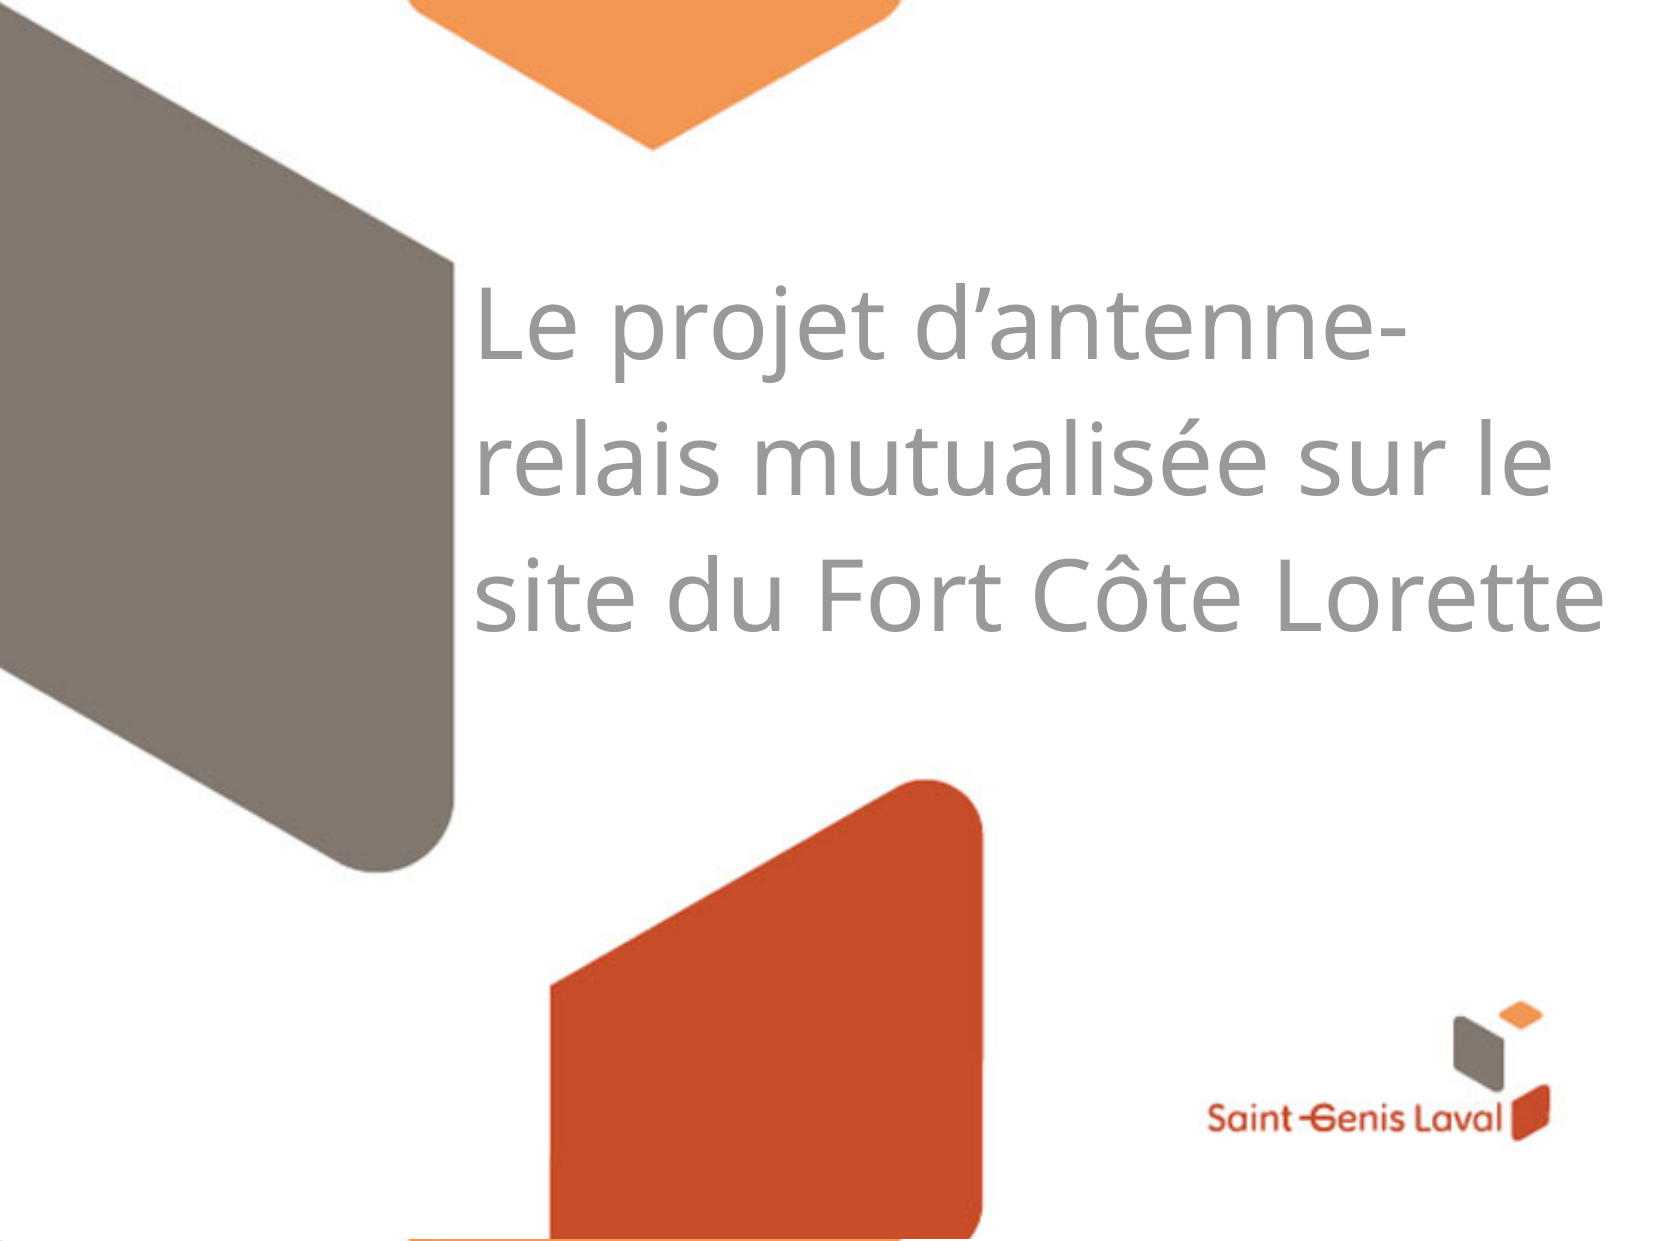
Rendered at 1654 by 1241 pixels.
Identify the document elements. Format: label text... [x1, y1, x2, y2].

picture [0, 0, 1654, 1241]
title Le projet d’antenne-relais mutualisée sur le site du Fort Côte Lorette [472, 177, 1654, 736]
